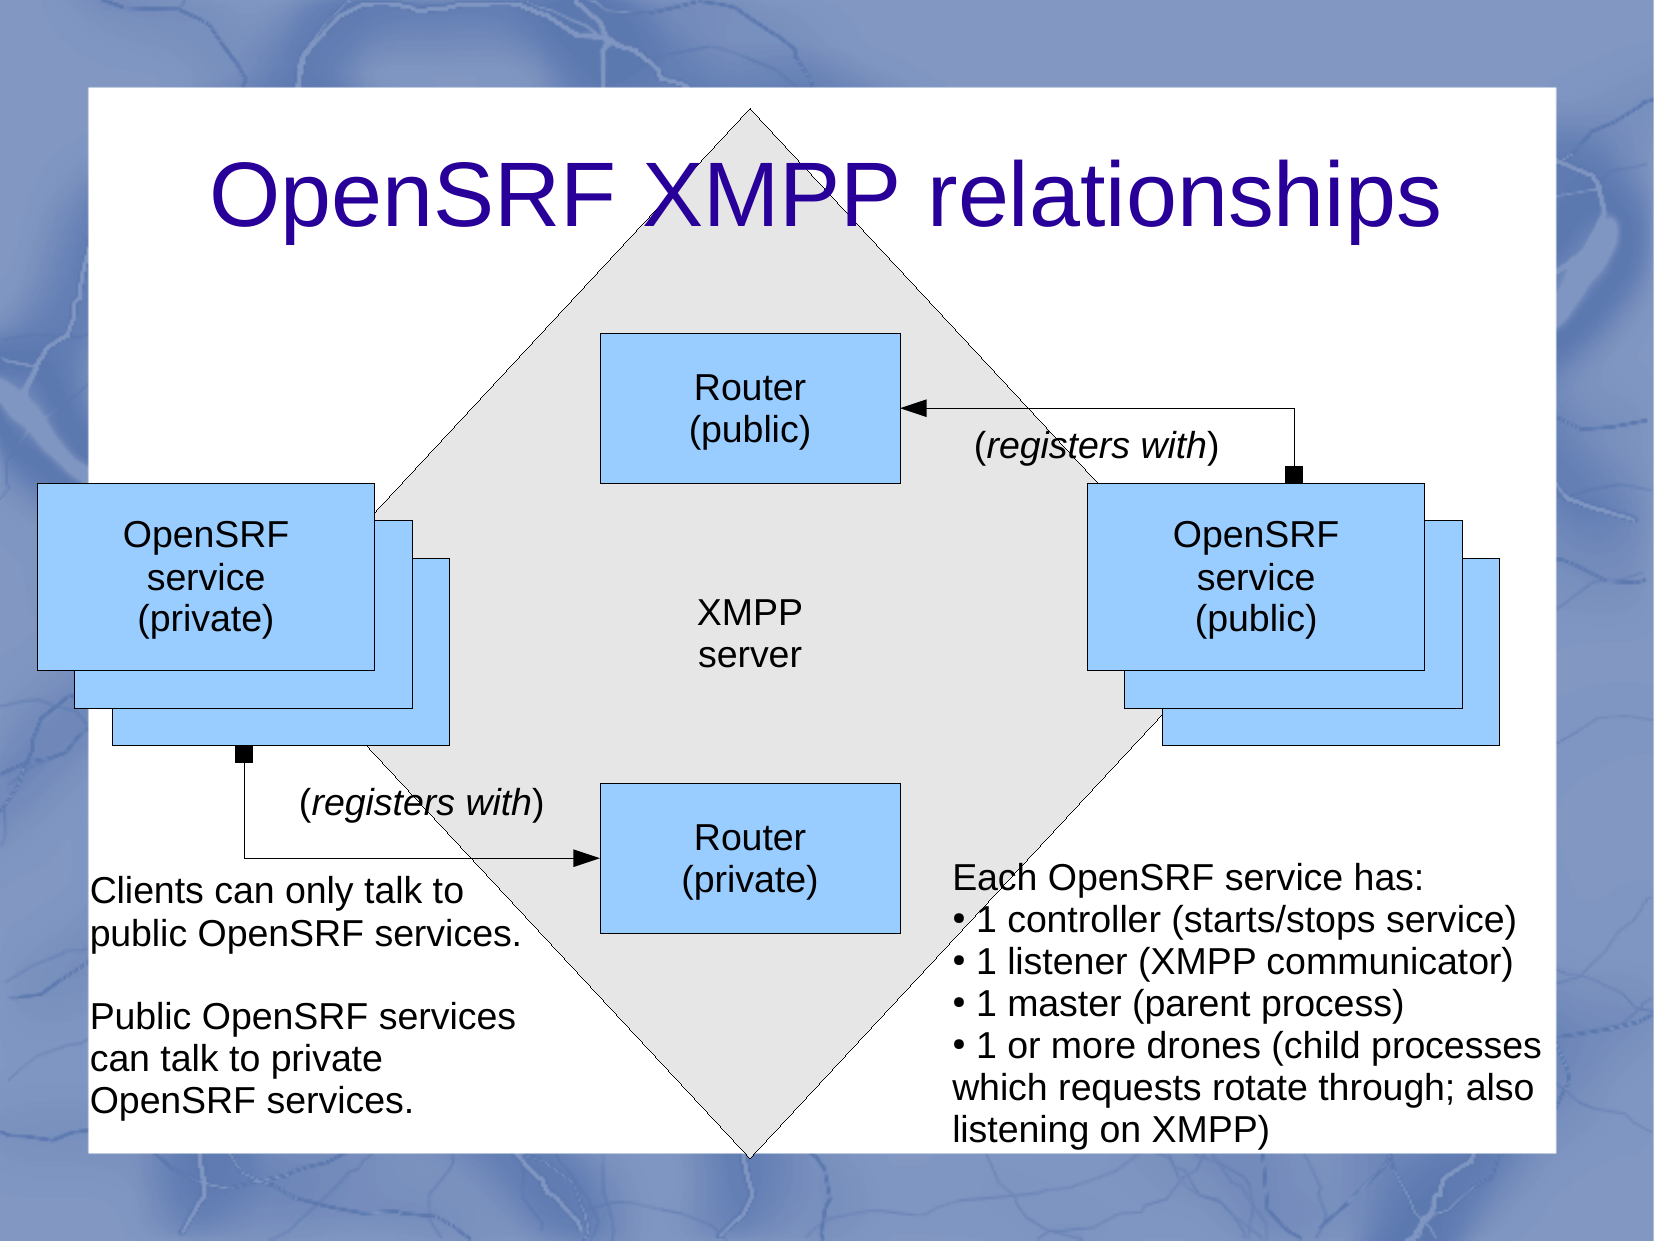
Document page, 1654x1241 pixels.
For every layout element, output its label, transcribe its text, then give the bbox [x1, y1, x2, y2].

text_box OpenSRF application [1124, 520, 1463, 709]
title OpenSRF XMPP relationships [118, 90, 1536, 298]
text_box OpenSRF service (public) [1087, 483, 1425, 671]
text_box XMPP server [367, 298, 1162, 1159]
text_box Each OpenSRF service has: 1 controller (starts/stops service) 1 listener (XMPP communicator) 1 master (parent process) 1 or more drones (child processes which requests rotate through; also listening on XMPP) [937, 849, 1576, 1201]
text_box OpenSRF application [112, 558, 450, 746]
text_box Router (private) [600, 783, 901, 934]
text_box OpenSRF application [1162, 558, 1500, 746]
text_box Router (public) [600, 333, 901, 484]
text_box Clients can only talk to public OpenSRF services. Public OpenSRF services can talk to private OpenSRF services. [75, 862, 563, 1130]
text_box OpenSRF application [74, 520, 413, 709]
text_box OpenSRF service (private) [37, 483, 375, 671]
picture [0, 0, 1654, 1241]
